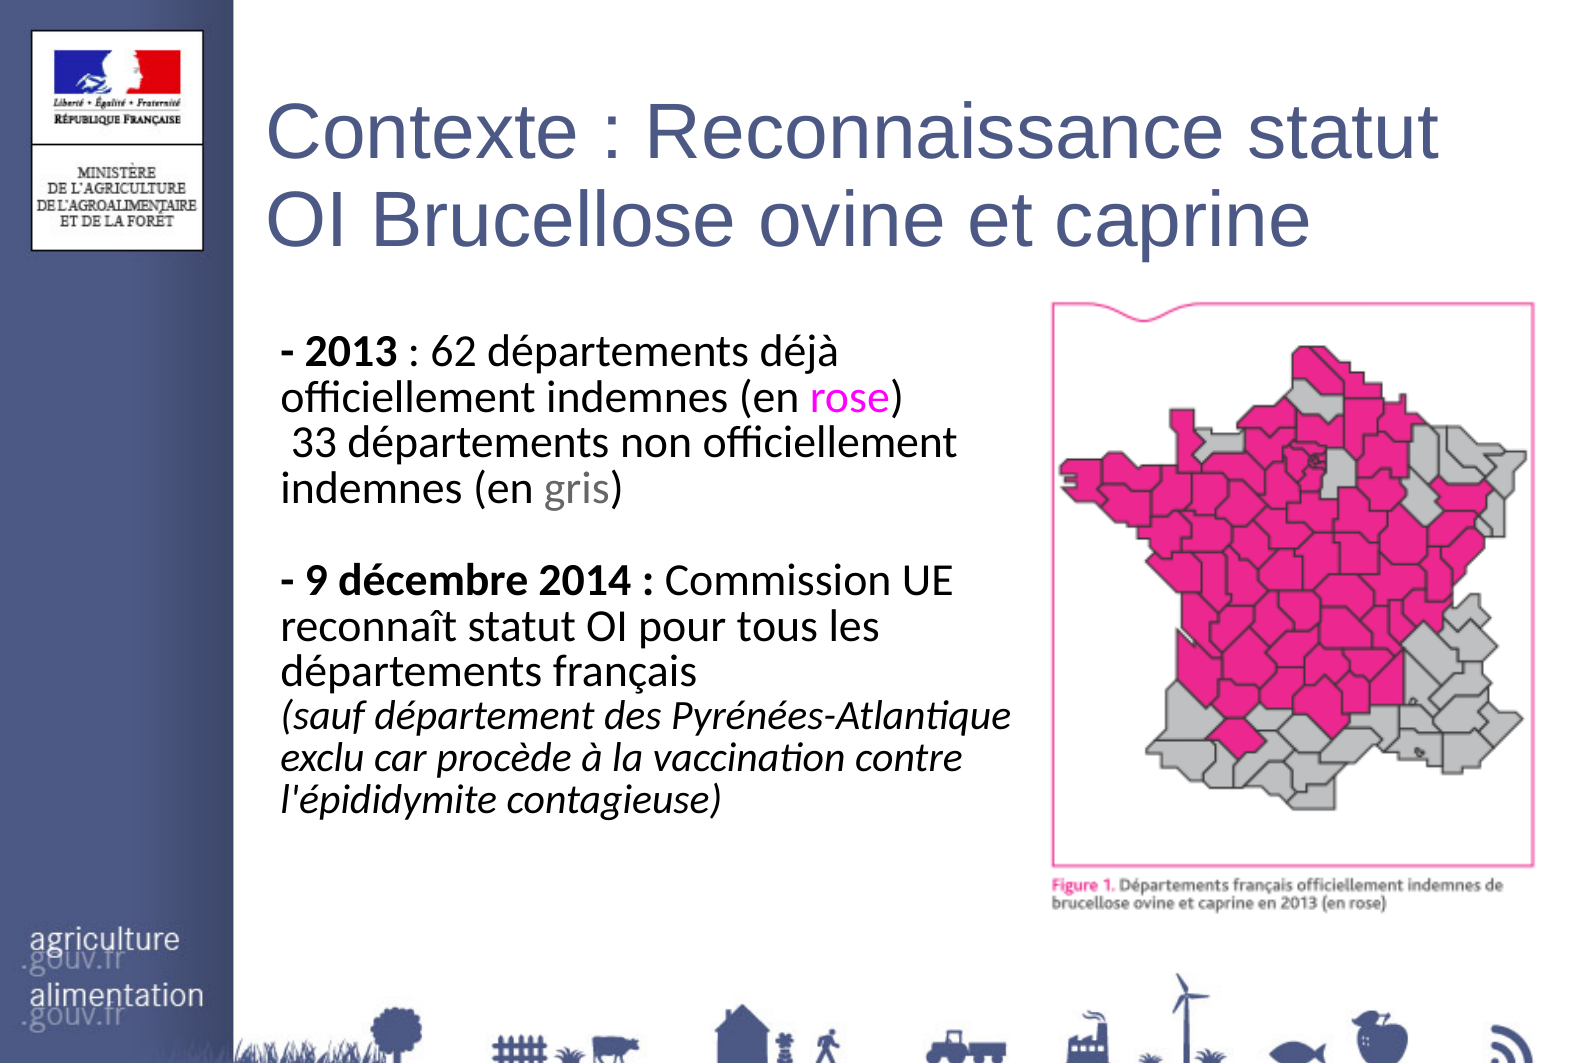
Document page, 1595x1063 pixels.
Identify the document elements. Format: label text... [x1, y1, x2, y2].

picture [0, 0, 1595, 1063]
text_box - 2013 : 62 départements déjà officiellement indemnes (en rose) 33 départements non officiellement indemnes (en gris) - 9 décembre 2014 : Commission UE reconnaît statut OI pour tous les départements français (sauf département des Pyrénées-Atlantique exclu car procède à la vaccination contre l'épididymite contagieuse) [265, 324, 1034, 1004]
title Contexte : Reconnaissance statut OI Brucellose ovine et caprine [265, 0, 1536, 324]
